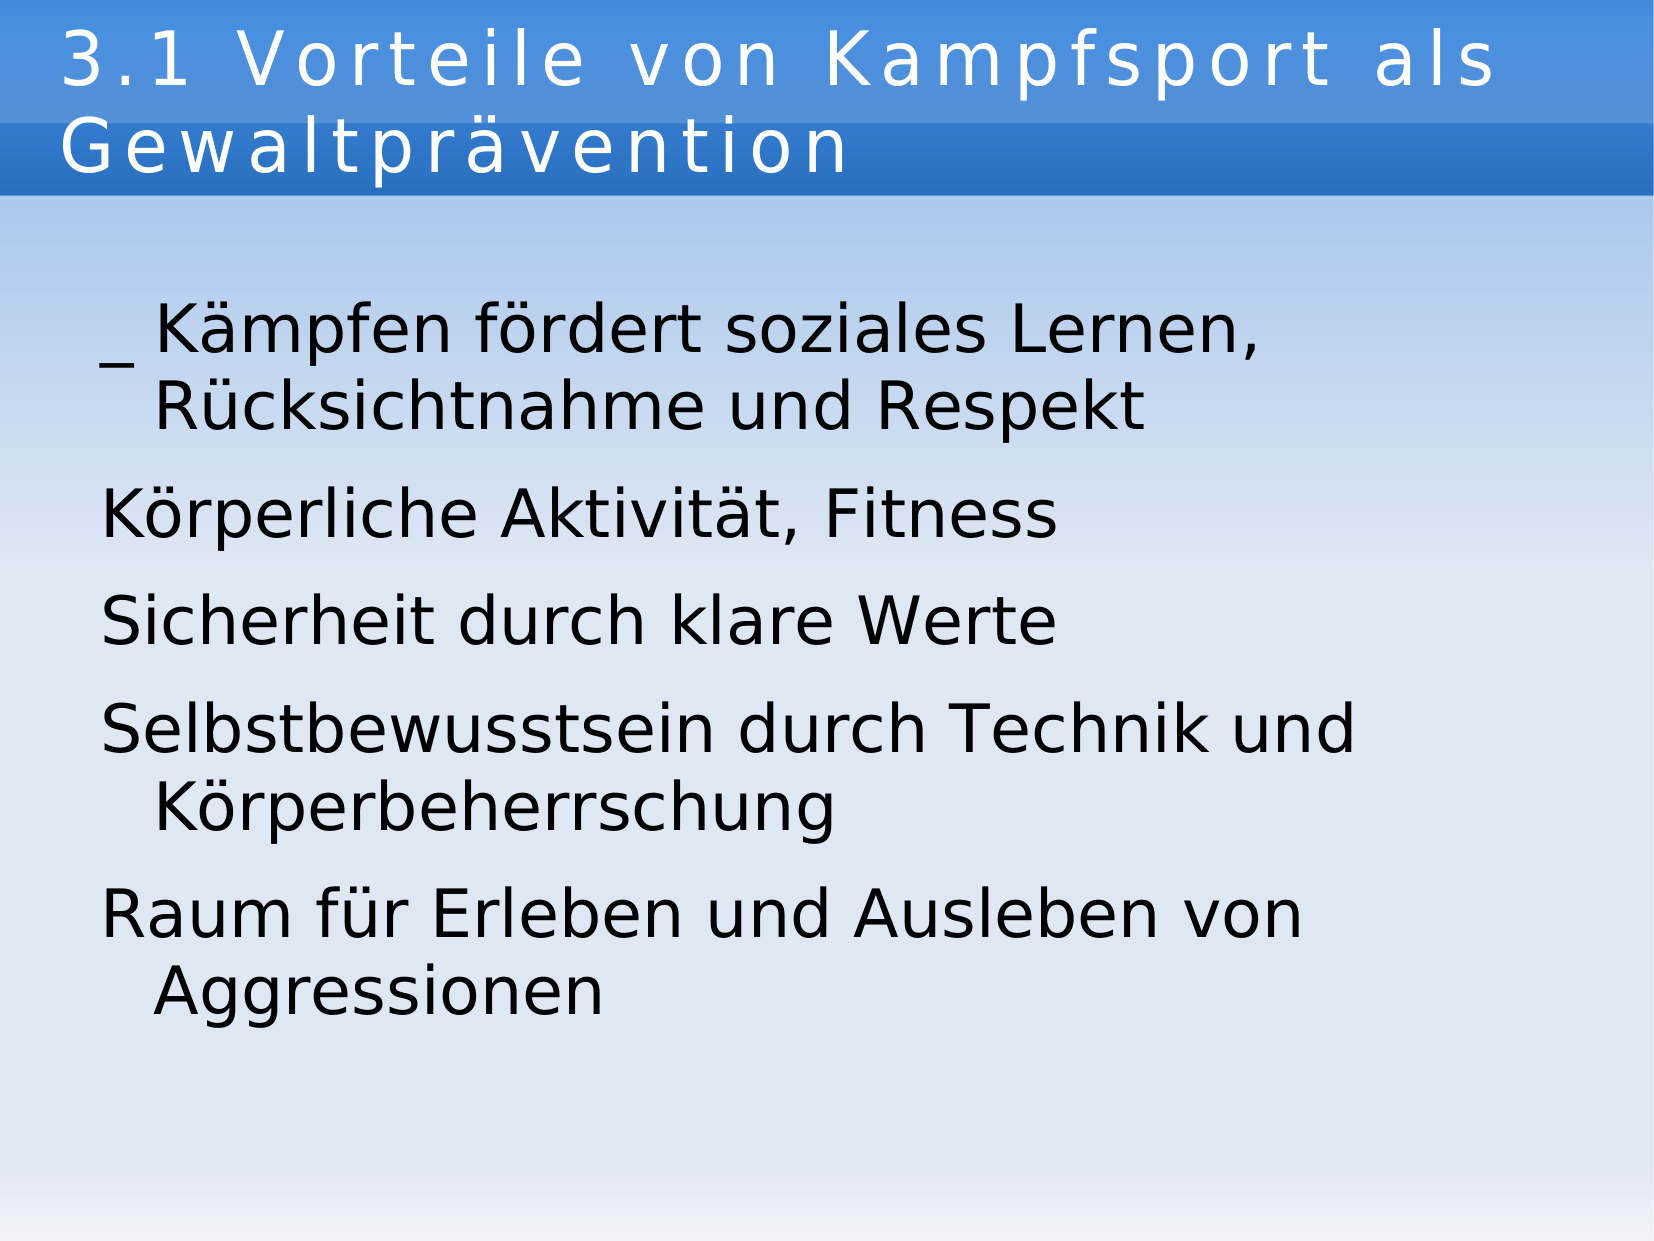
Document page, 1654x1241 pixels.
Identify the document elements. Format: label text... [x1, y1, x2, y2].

list _ Kämpfen fördert soziales Lernen, Rücksichtnahme und Respekt Körperliche Aktivität, Fitness Sicherheit durch klare Werte Selbstbewusstsein durch Technik und Körperbeherrschung Raum für Erleben und Ausleben von Aggressionen [82, 290, 1571, 1109]
title 3.1 Vorteile von Kampfsport als Gewaltprävention [59, 13, 1624, 194]
picture [0, 0, 1654, 1241]
